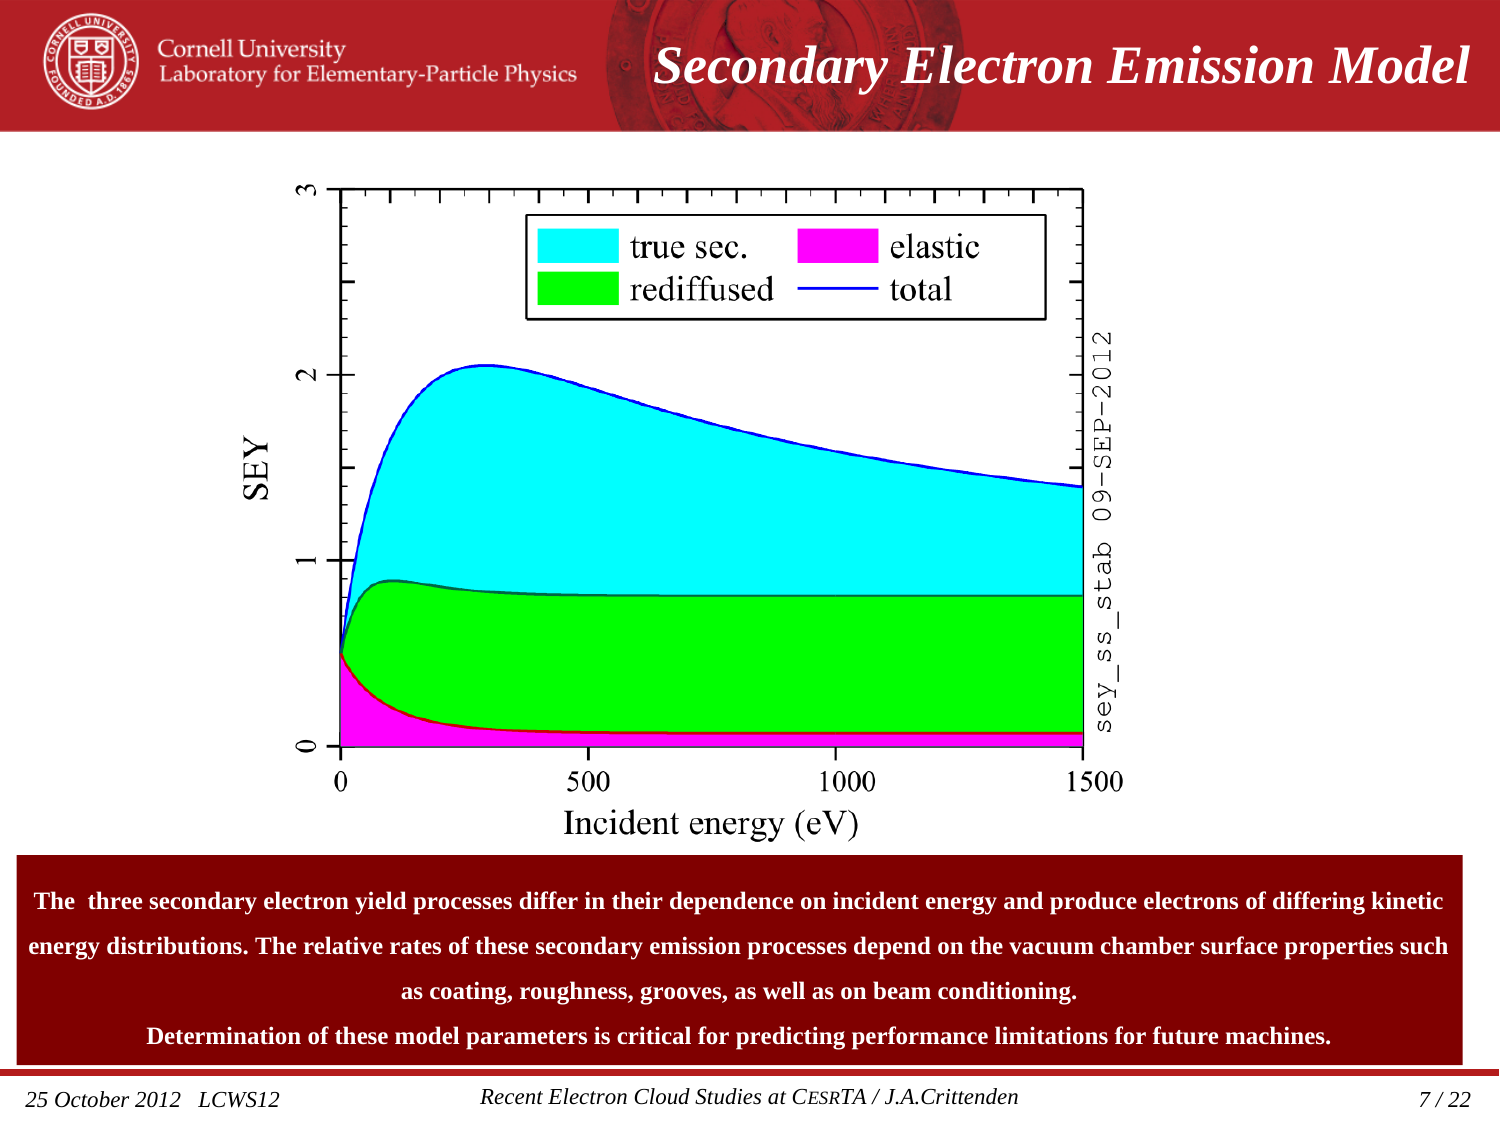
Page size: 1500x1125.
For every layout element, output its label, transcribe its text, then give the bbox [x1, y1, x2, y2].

text_box The three secondary electron yield processes differ in their dependence on incident energy and produce electrons of differing kinetic energy distributions. The relative rates of these secondary emission processes depend on the vacuum chamber surface properties such as coating, roughness, grooves, as well as on beam conditioning. Determination of these model parameters is critical for predicting performance limitations for future machines. [16, 855, 1463, 1066]
picture [0, 0, 1500, 132]
picture [225, 146, 1126, 855]
title Secondary Electron Emission Model [412, 0, 1500, 113]
